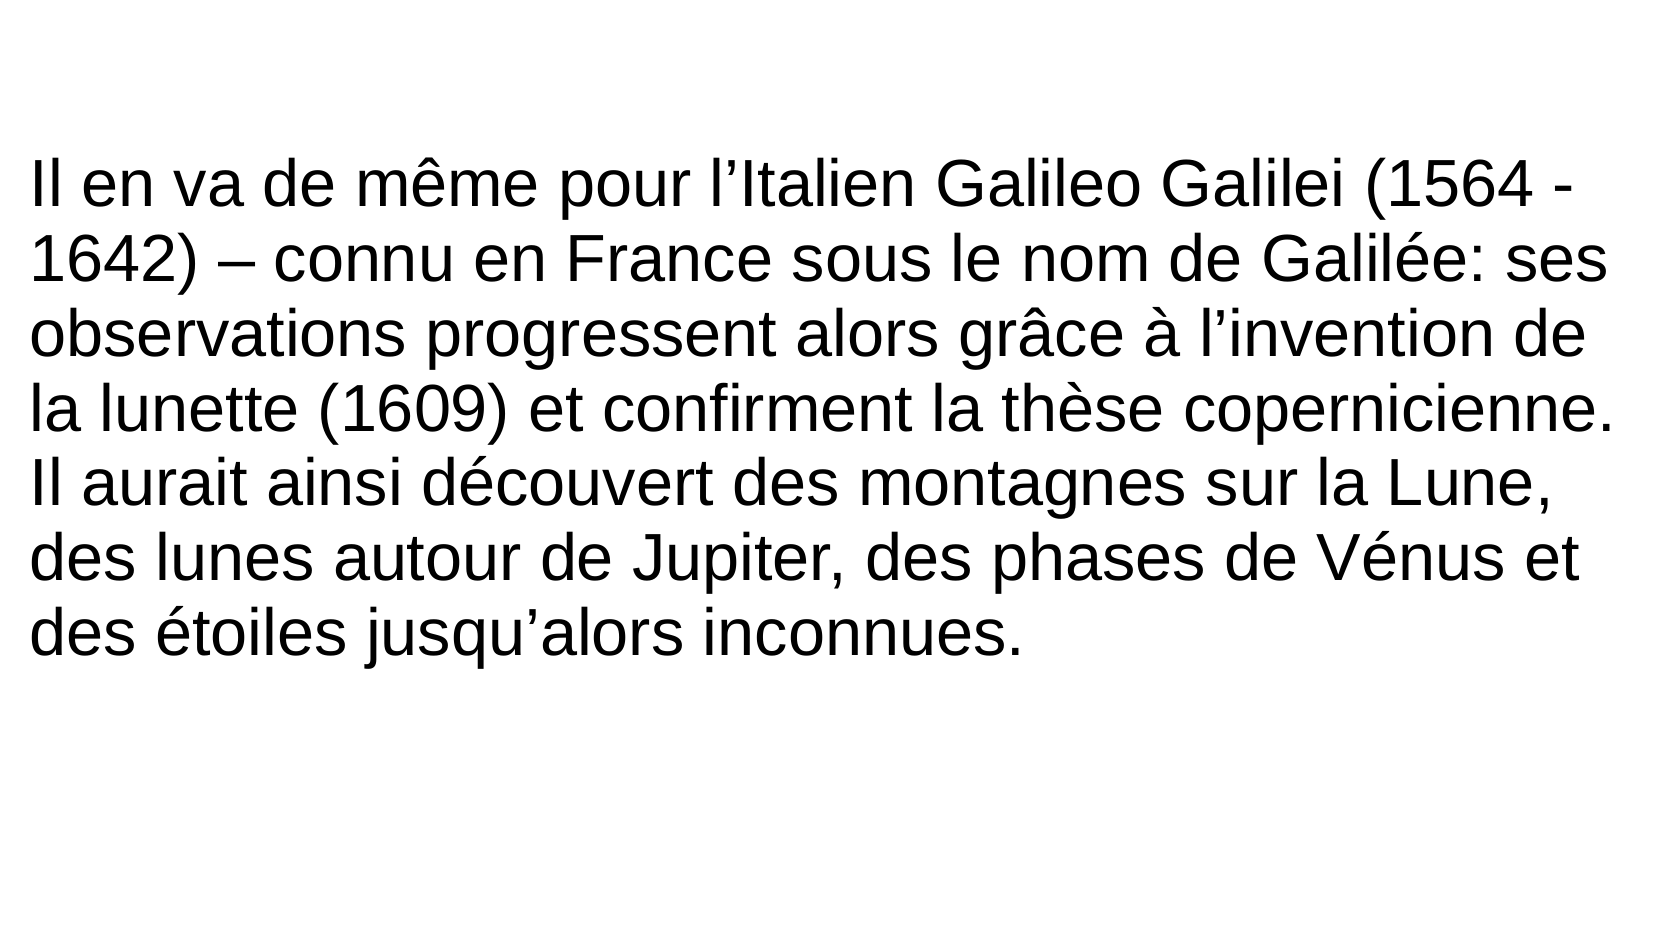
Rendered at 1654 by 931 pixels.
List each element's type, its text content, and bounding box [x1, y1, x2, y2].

subtitle Il en va de même pour l’Italien Galileo Galilei (1564 - 1642) – connu en France sous le nom de Galilée: ses observations progressent alors grâce à l’invention de la lunette (1609) et confirment la thèse copernicienne. Il aurait ainsi découvert des montagnes sur la Lune, des lunes autour de Jupiter, des phases de Vénus et des étoiles jusqu’alors inconnues. [29, 20, 1625, 895]
